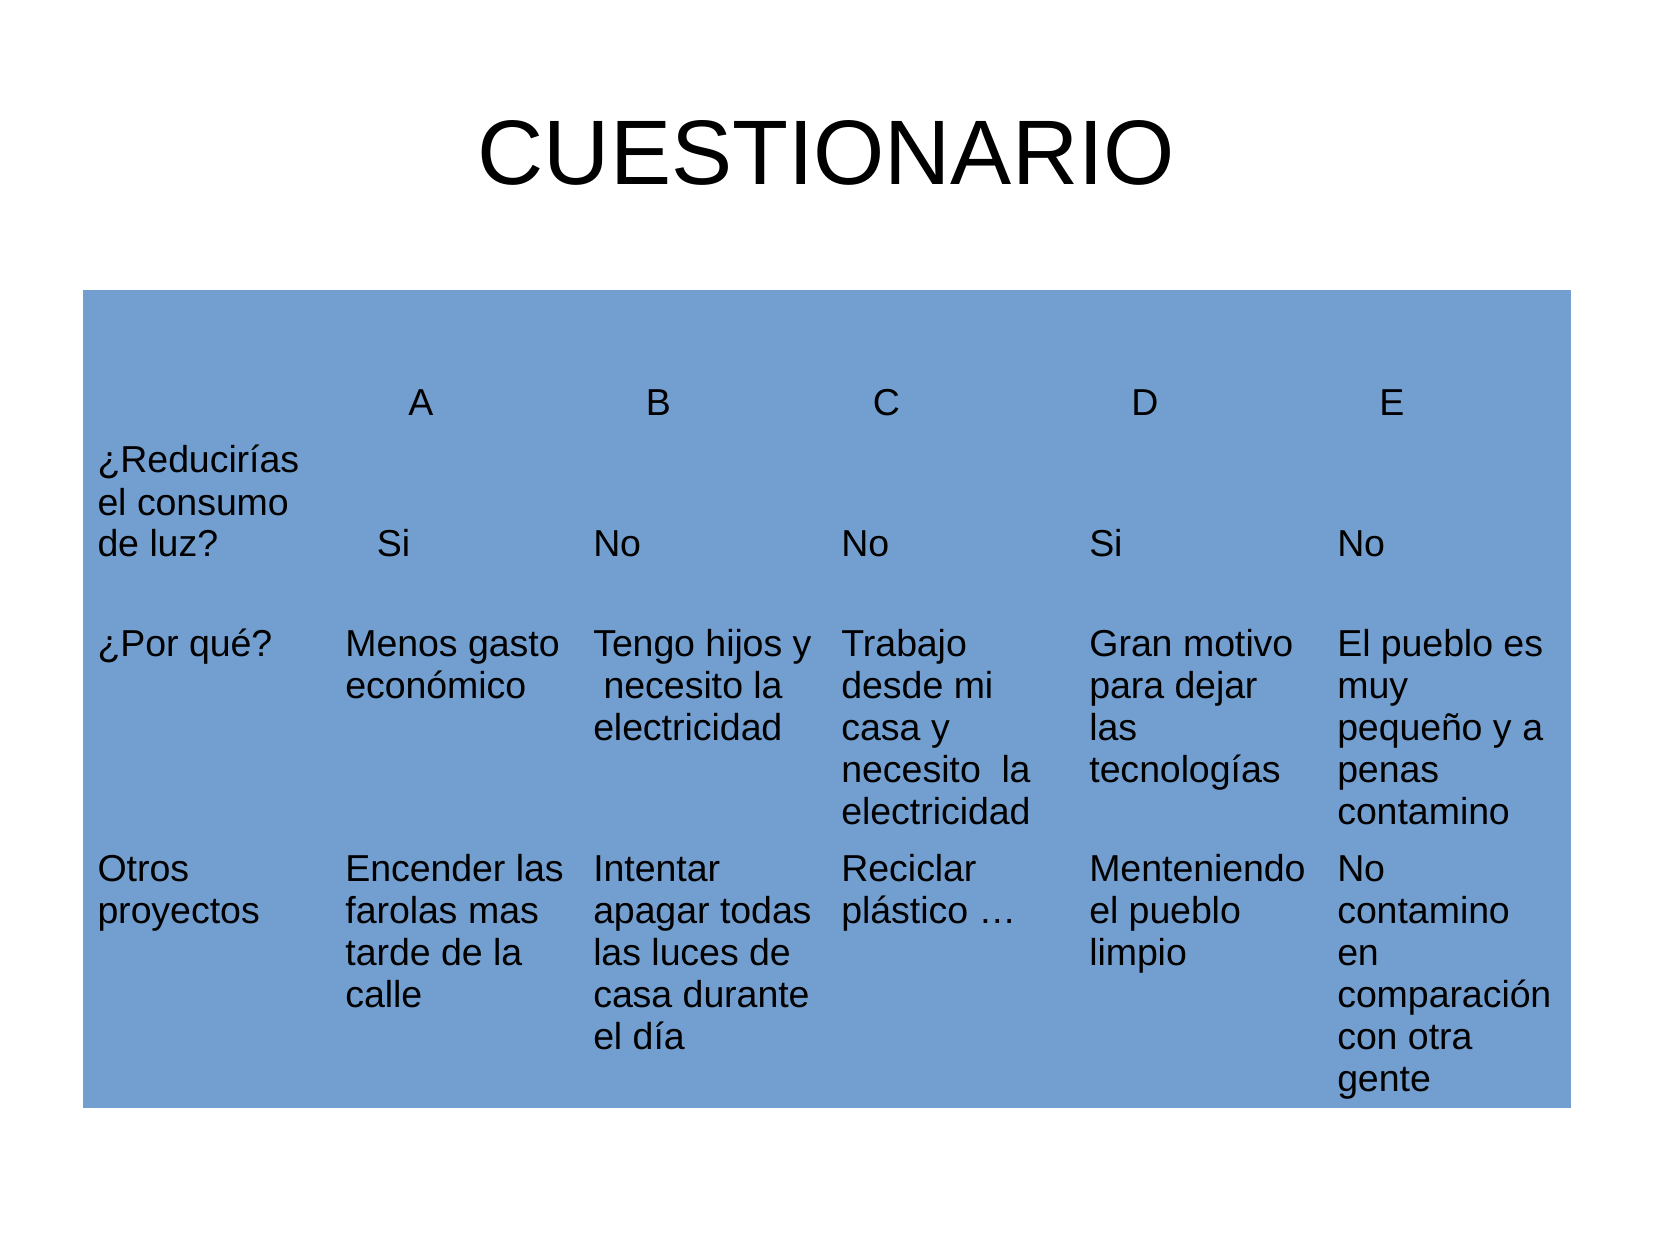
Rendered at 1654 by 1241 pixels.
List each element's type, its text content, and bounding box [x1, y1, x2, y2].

table_cell ¿Por qué? [83, 615, 331, 840]
table_header E [1323, 290, 1571, 432]
table_cell Si [1075, 432, 1323, 615]
table_cell No [1323, 432, 1571, 615]
title CUESTIONARIO [82, 49, 1571, 257]
table_header C [827, 290, 1075, 432]
table_cell Reciclar plástico … [827, 840, 1075, 1108]
table_cell Otros proyectos [83, 840, 331, 1108]
table_cell ¿Reducirías el consumo de luz? [83, 432, 331, 615]
table_cell No contamino en comparación con otra gente [1323, 840, 1571, 1108]
table_cell Tengo hijos y necesito la electricidad [579, 615, 827, 840]
table_cell Encender las farolas mas tarde de la calle [331, 840, 579, 1108]
table_cell Menteniendo el pueblo limpio [1075, 840, 1323, 1108]
table_header A [331, 290, 579, 432]
table_cell Gran motivo para dejar las tecnologías [1075, 615, 1323, 840]
table_cell No [827, 432, 1075, 615]
table_header [83, 290, 331, 432]
table_header D [1075, 290, 1323, 432]
table_cell No [579, 432, 827, 615]
table_header B [579, 290, 827, 432]
table_cell Trabajo desde mi casa y necesito la electricidad [827, 615, 1075, 840]
table_cell Si [331, 432, 579, 615]
table_cell Intentar apagar todas las luces de casa durante el día [579, 840, 827, 1108]
table_cell El pueblo es muy pequeño y a penas contamino [1323, 615, 1571, 840]
table_cell Menos gasto económico [331, 615, 579, 840]
